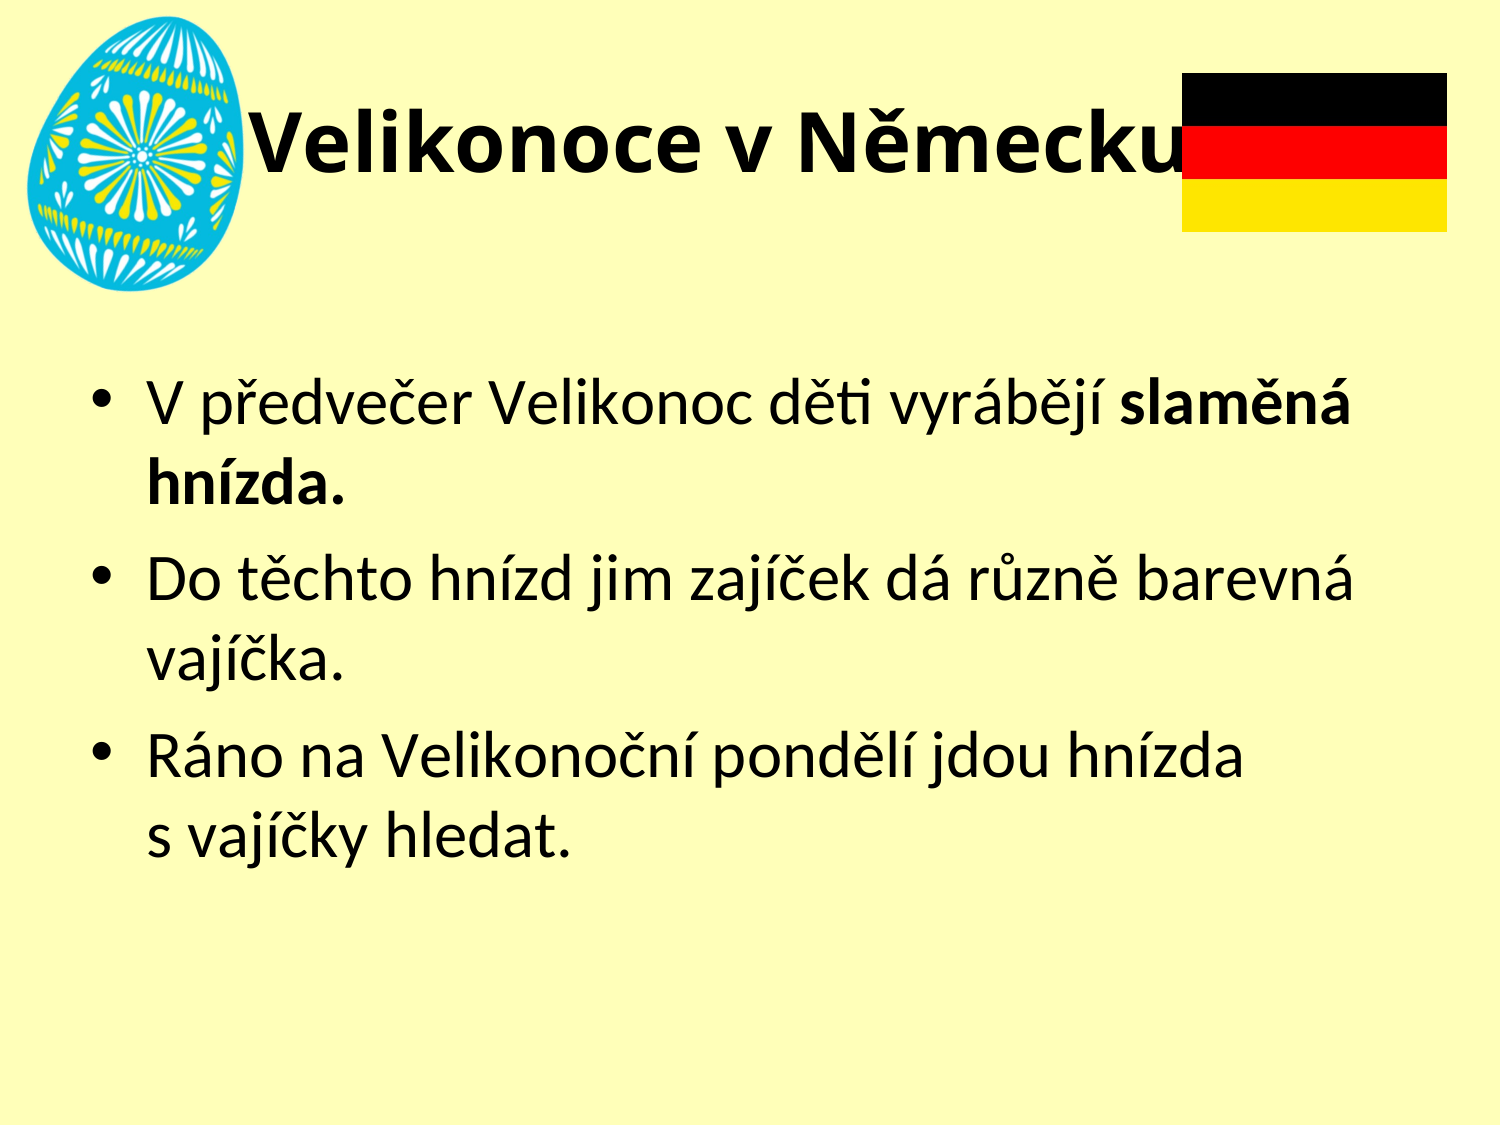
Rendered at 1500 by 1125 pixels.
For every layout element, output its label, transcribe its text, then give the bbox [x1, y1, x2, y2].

list V předvečer Velikonoc děti vyrábějí slaměná hnízda. Do těchto hnízd jim zajíček dá různě barevná vajíčka. Ráno na Velikonoční pondělí jdou hnízda s vajíčky hledat. [75, 350, 1426, 1006]
picture [0, 0, 283, 318]
title Velikonoce v Německu [229, 45, 1329, 233]
picture [1182, 73, 1447, 232]
